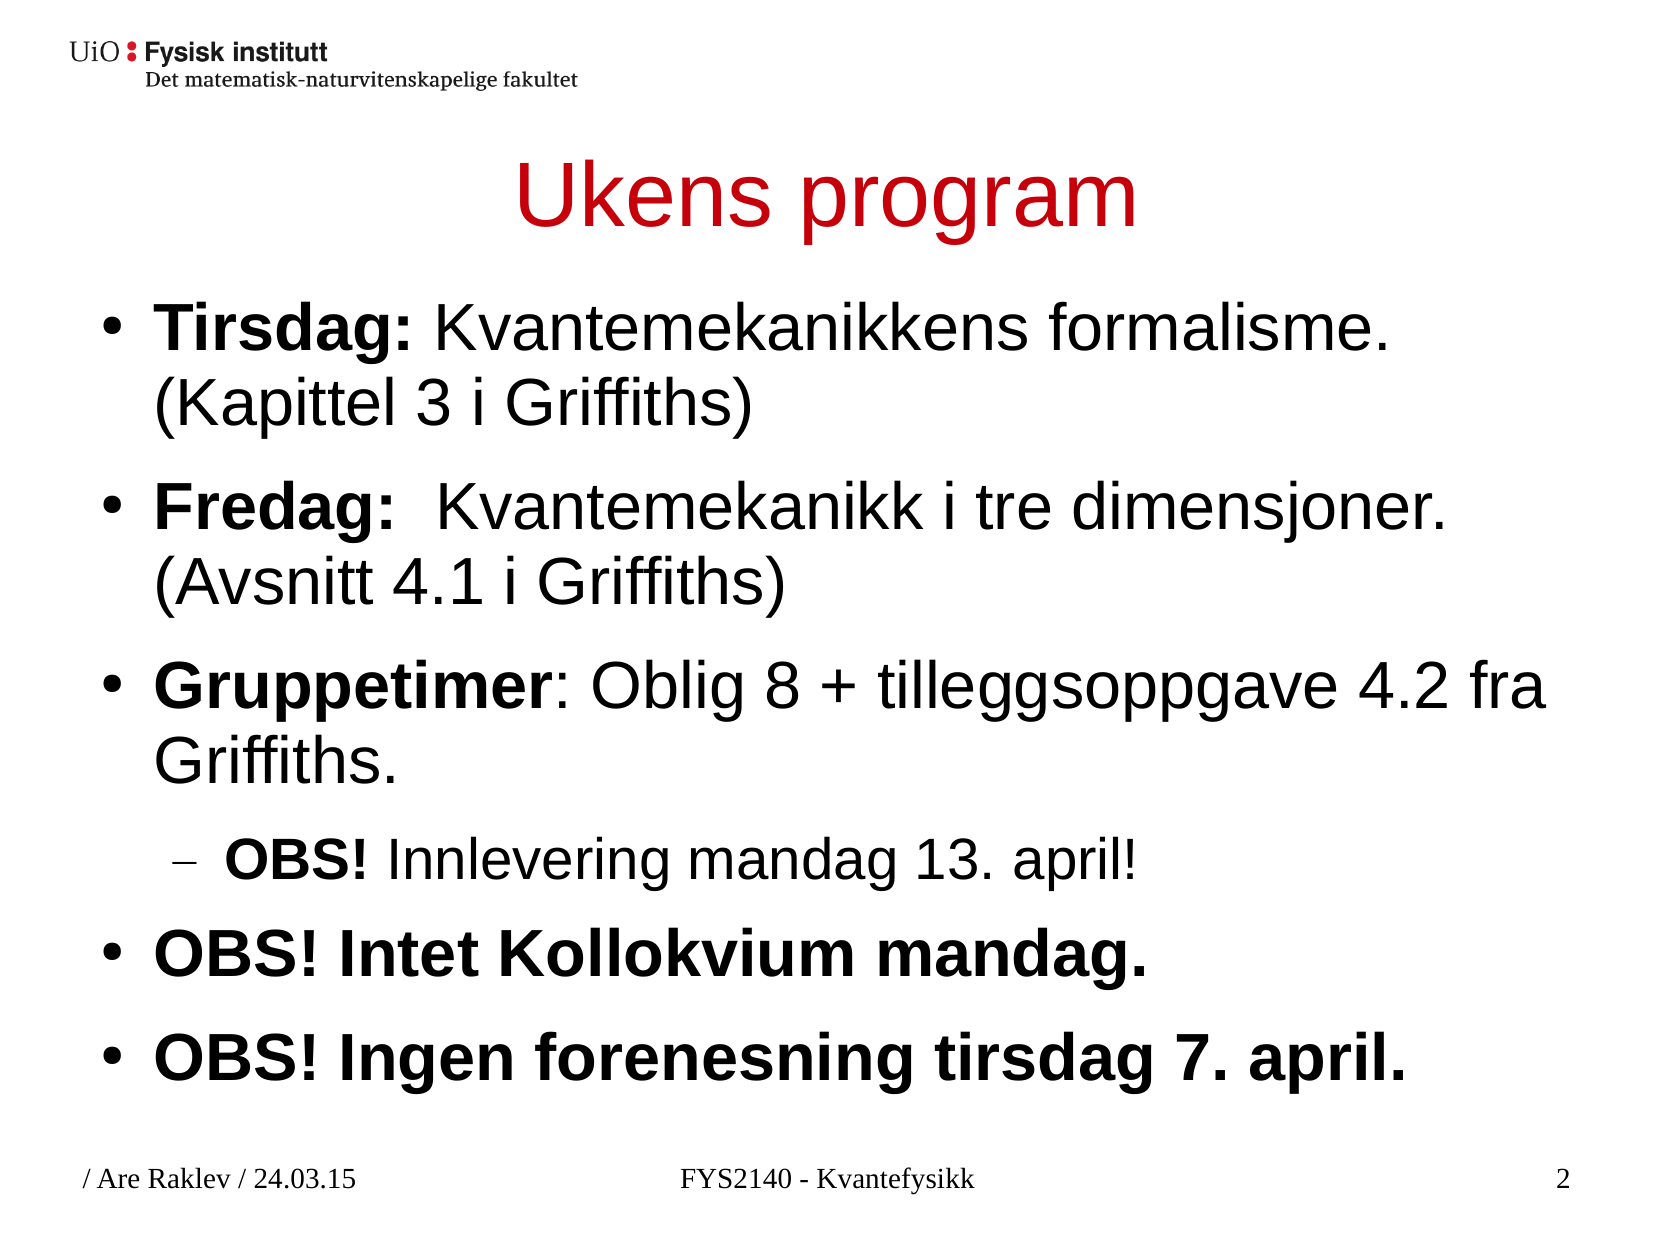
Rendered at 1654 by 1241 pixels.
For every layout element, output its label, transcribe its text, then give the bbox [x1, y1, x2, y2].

picture [68, 37, 581, 93]
title Ukens program [82, 90, 1571, 290]
list Tirsdag: Kvantemekanikkens formalisme. (Kapittel 3 i Griffiths) Fredag: Kvantemekanikk i tre dimensjoner. (Avsnitt 4.1 i Griffiths) Gruppetimer: Oblig 8 + tilleggsoppgave 4.2 fra Griffiths. OBS! Innlevering mandag 13. april! OBS! Intet Kollokvium mandag. OBS! Ingen forenesning tirsdag 7. april. [82, 290, 1576, 1094]
